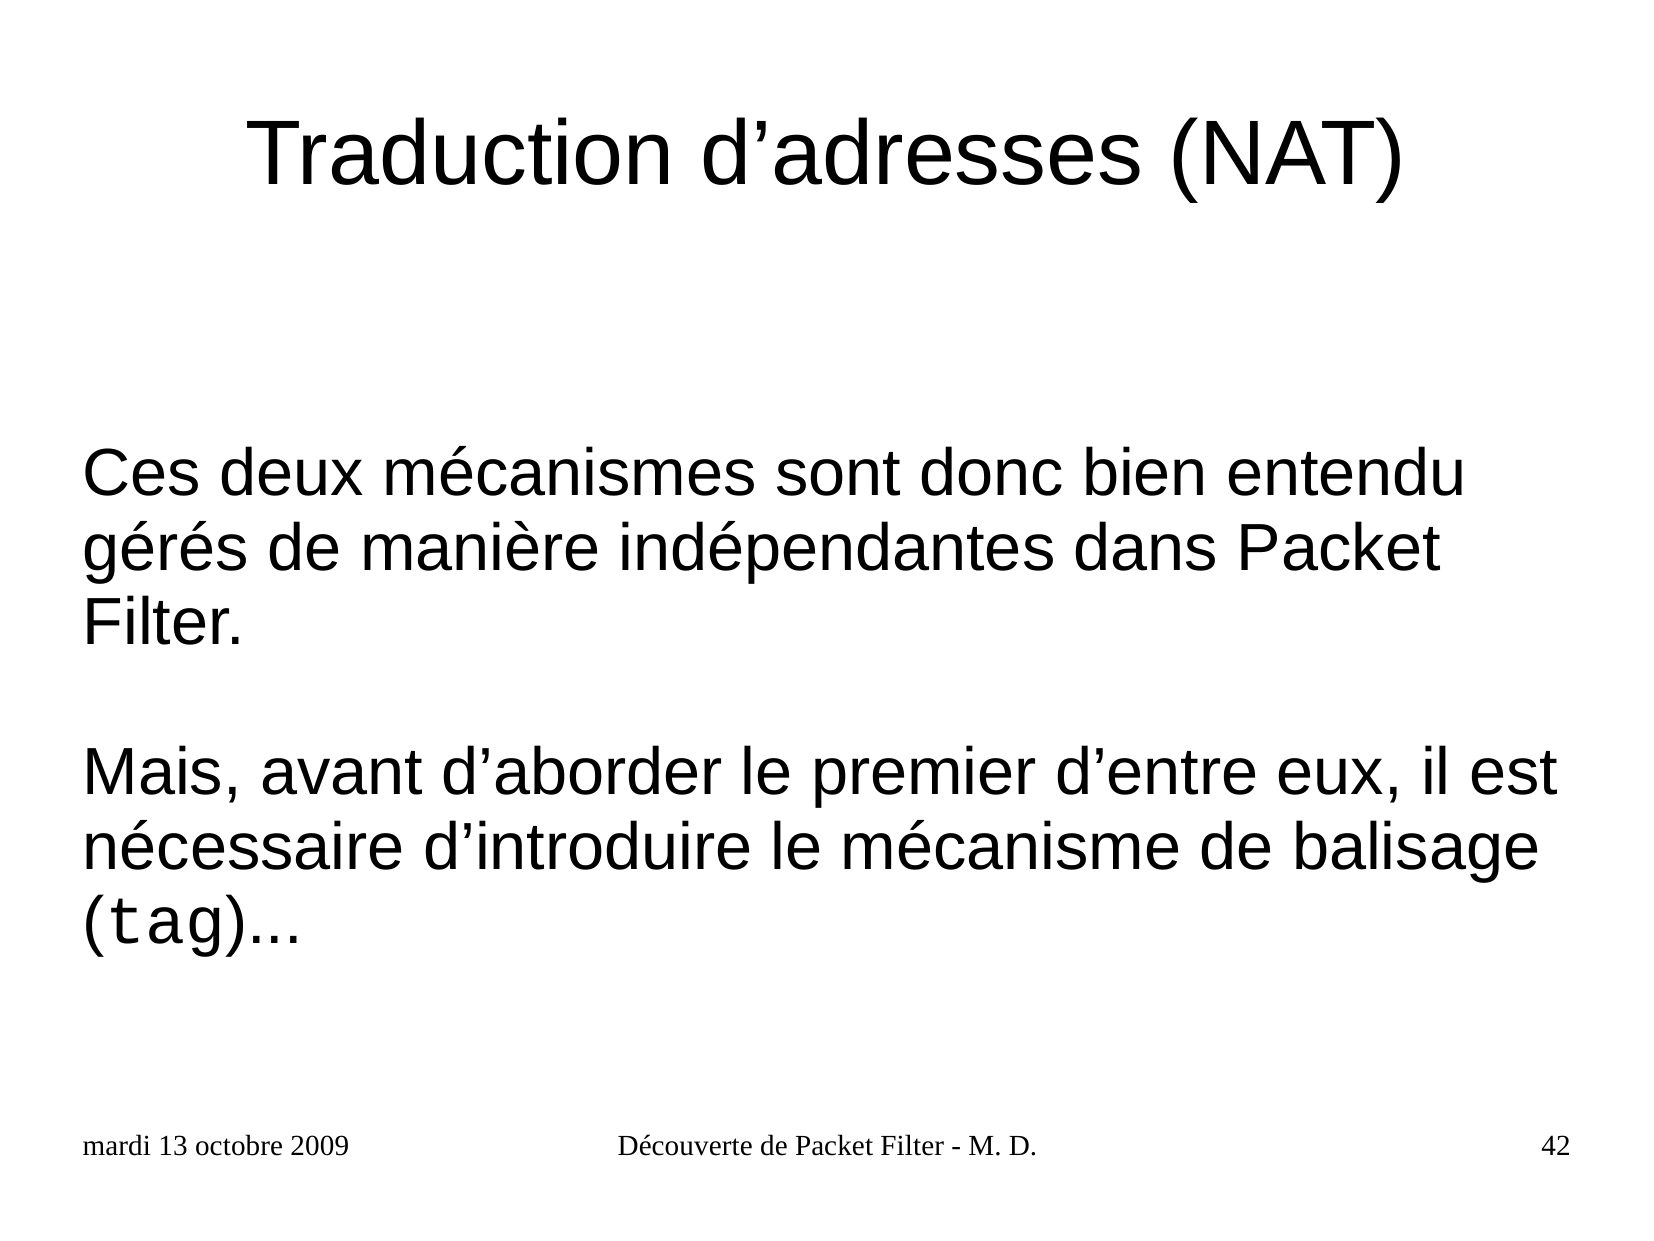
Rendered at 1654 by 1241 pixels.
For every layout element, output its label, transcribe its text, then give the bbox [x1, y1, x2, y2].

title Traduction d’adresses (NAT) [82, 49, 1571, 257]
subtitle Ces deux mécanismes sont donc bien entendu gérés de manière indépendantes dans Packet Filter. Mais, avant d’aborder le premier d’entre eux, il est nécessaire d’introduire le mécanisme de balisage (tag)... [82, 297, 1571, 1102]
